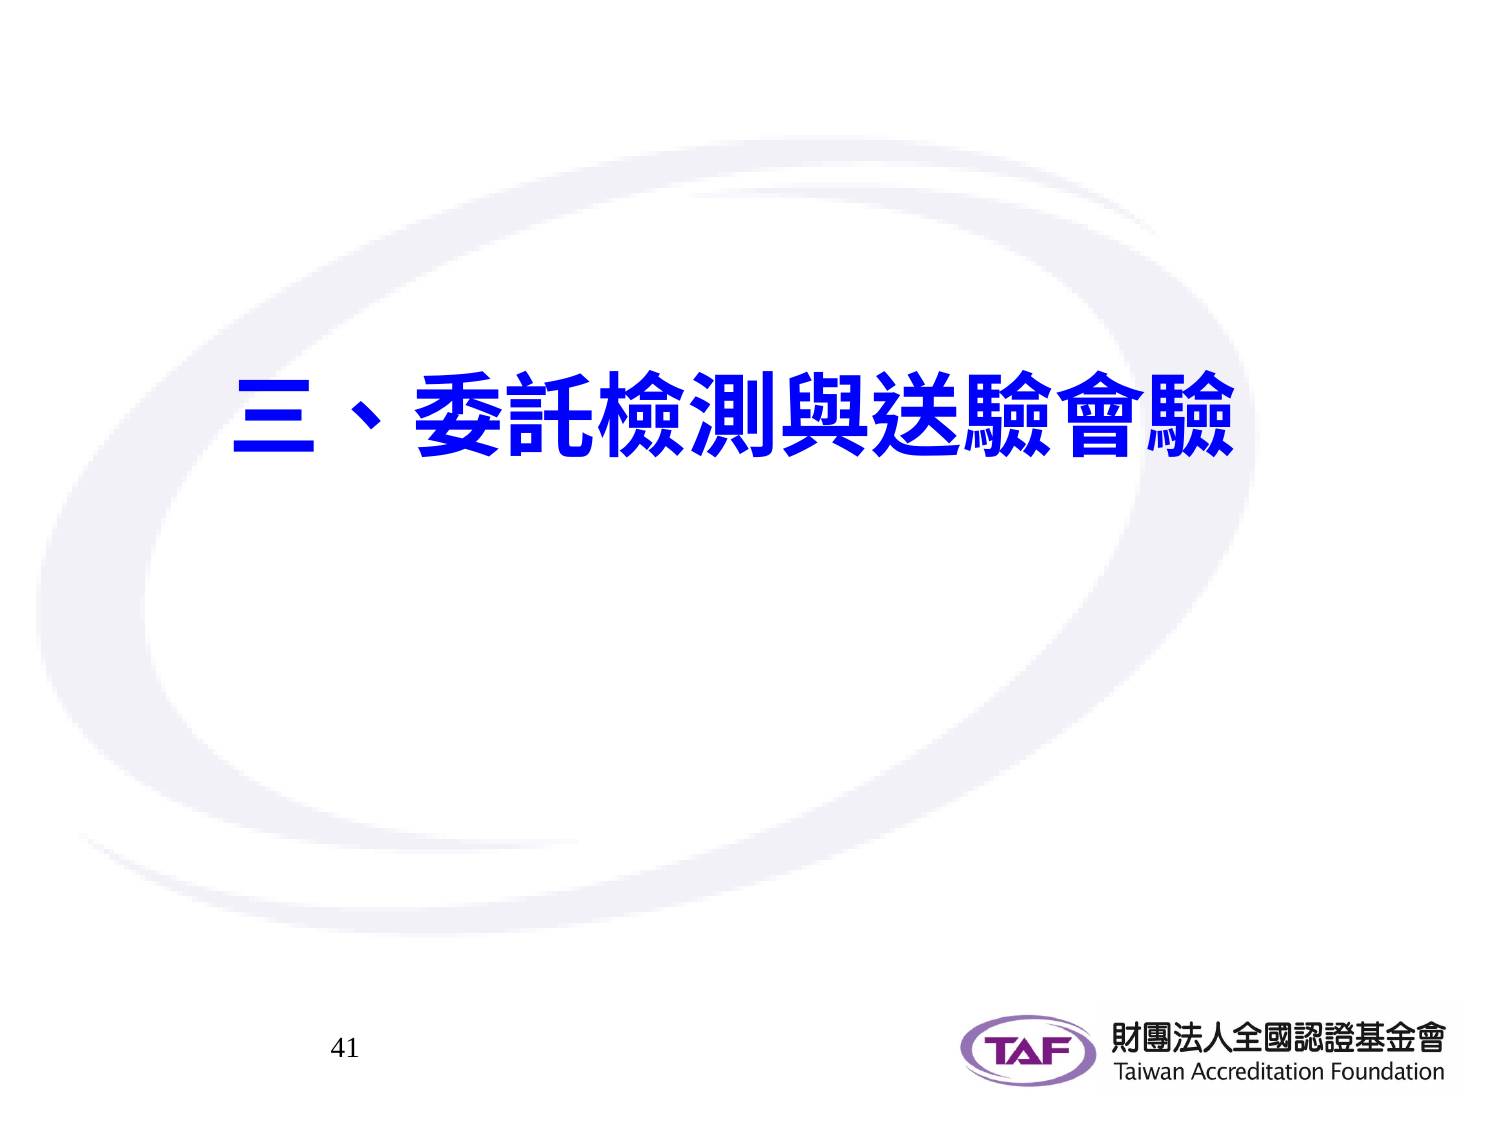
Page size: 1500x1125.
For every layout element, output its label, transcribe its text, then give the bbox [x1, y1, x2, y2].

text_box 三、委託檢測與送驗會驗 [214, 349, 1254, 586]
text_box <編號> [199, 1021, 376, 1125]
picture [937, 999, 1462, 1097]
